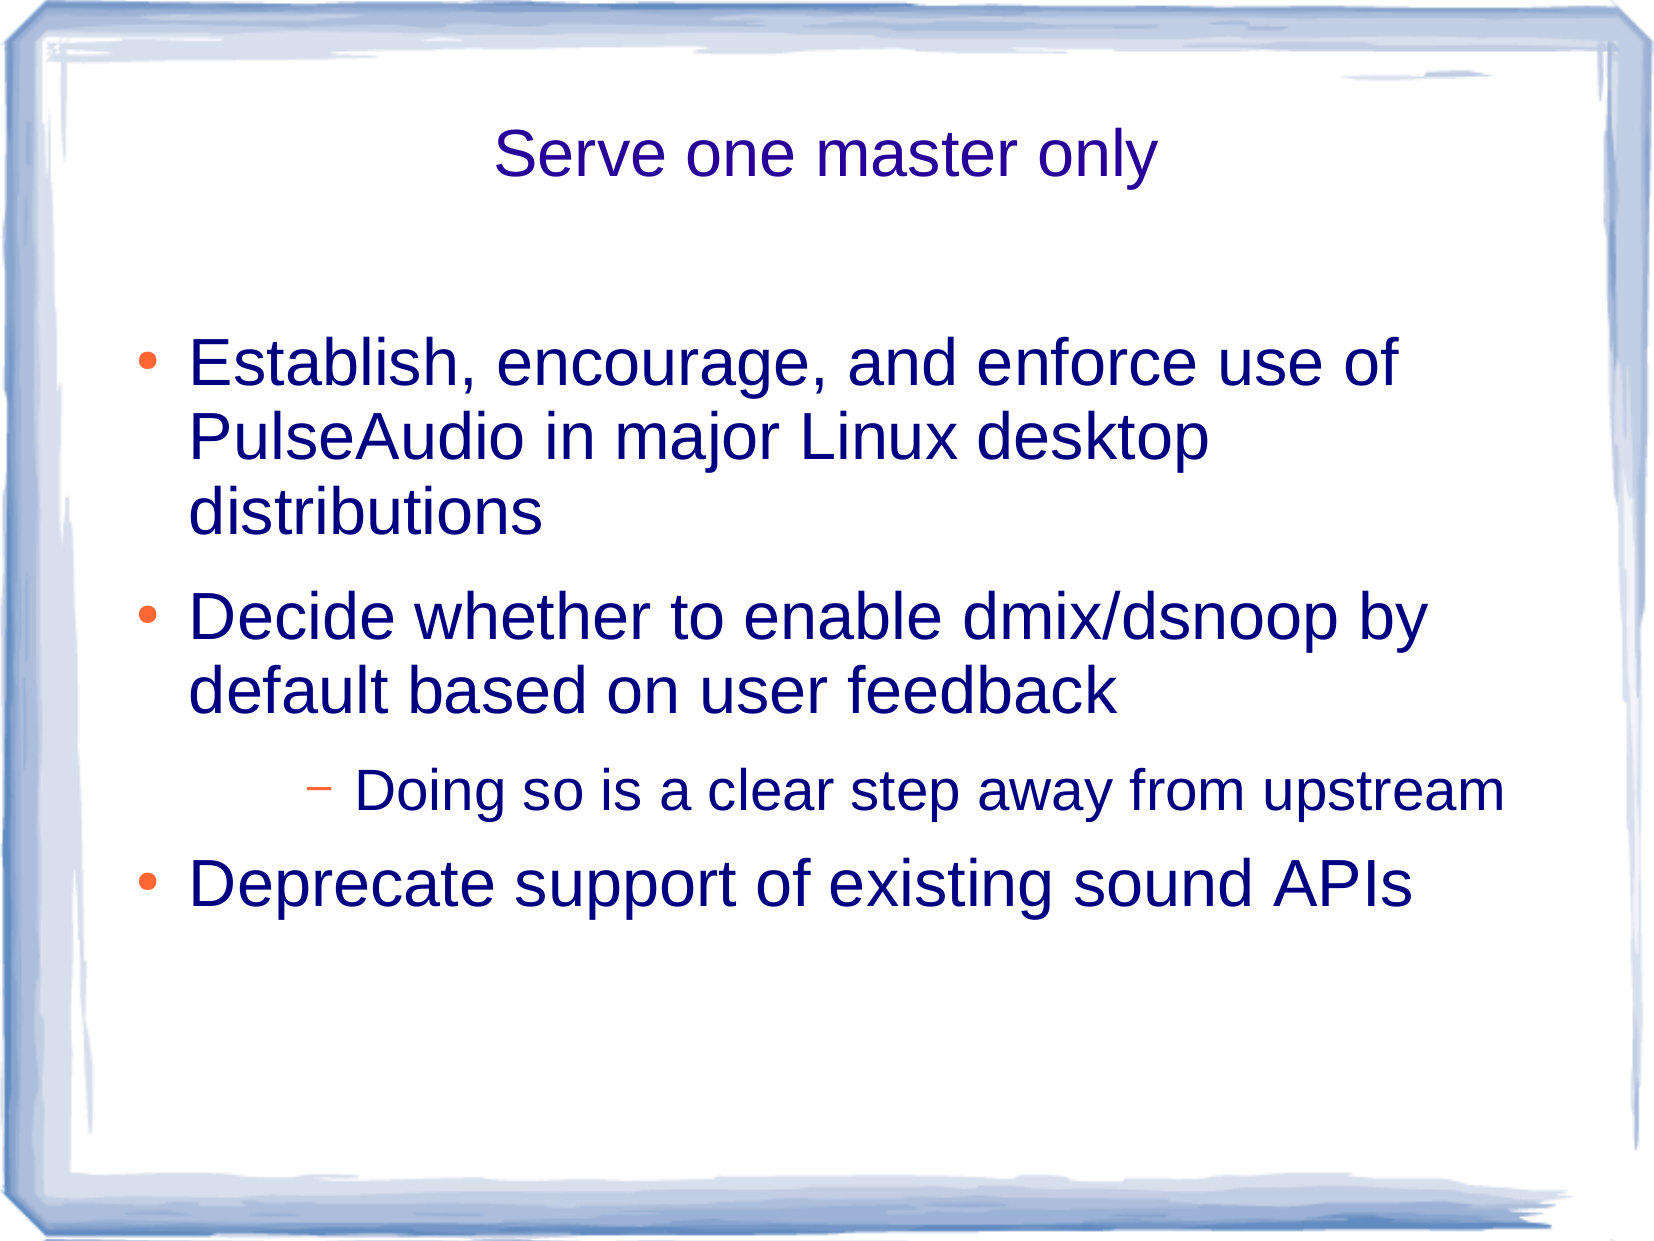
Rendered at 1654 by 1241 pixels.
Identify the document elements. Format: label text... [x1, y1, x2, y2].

list Establish, encourage, and enforce use of PulseAudio in major Linux desktop distributions Decide whether to enable dmix/dsnoop by default based on user feedback Doing so is a clear step away from upstream Deprecate support of existing sound APIs [118, 324, 1571, 1144]
title Serve one master only [82, 49, 1571, 257]
picture [0, 0, 1654, 1241]
